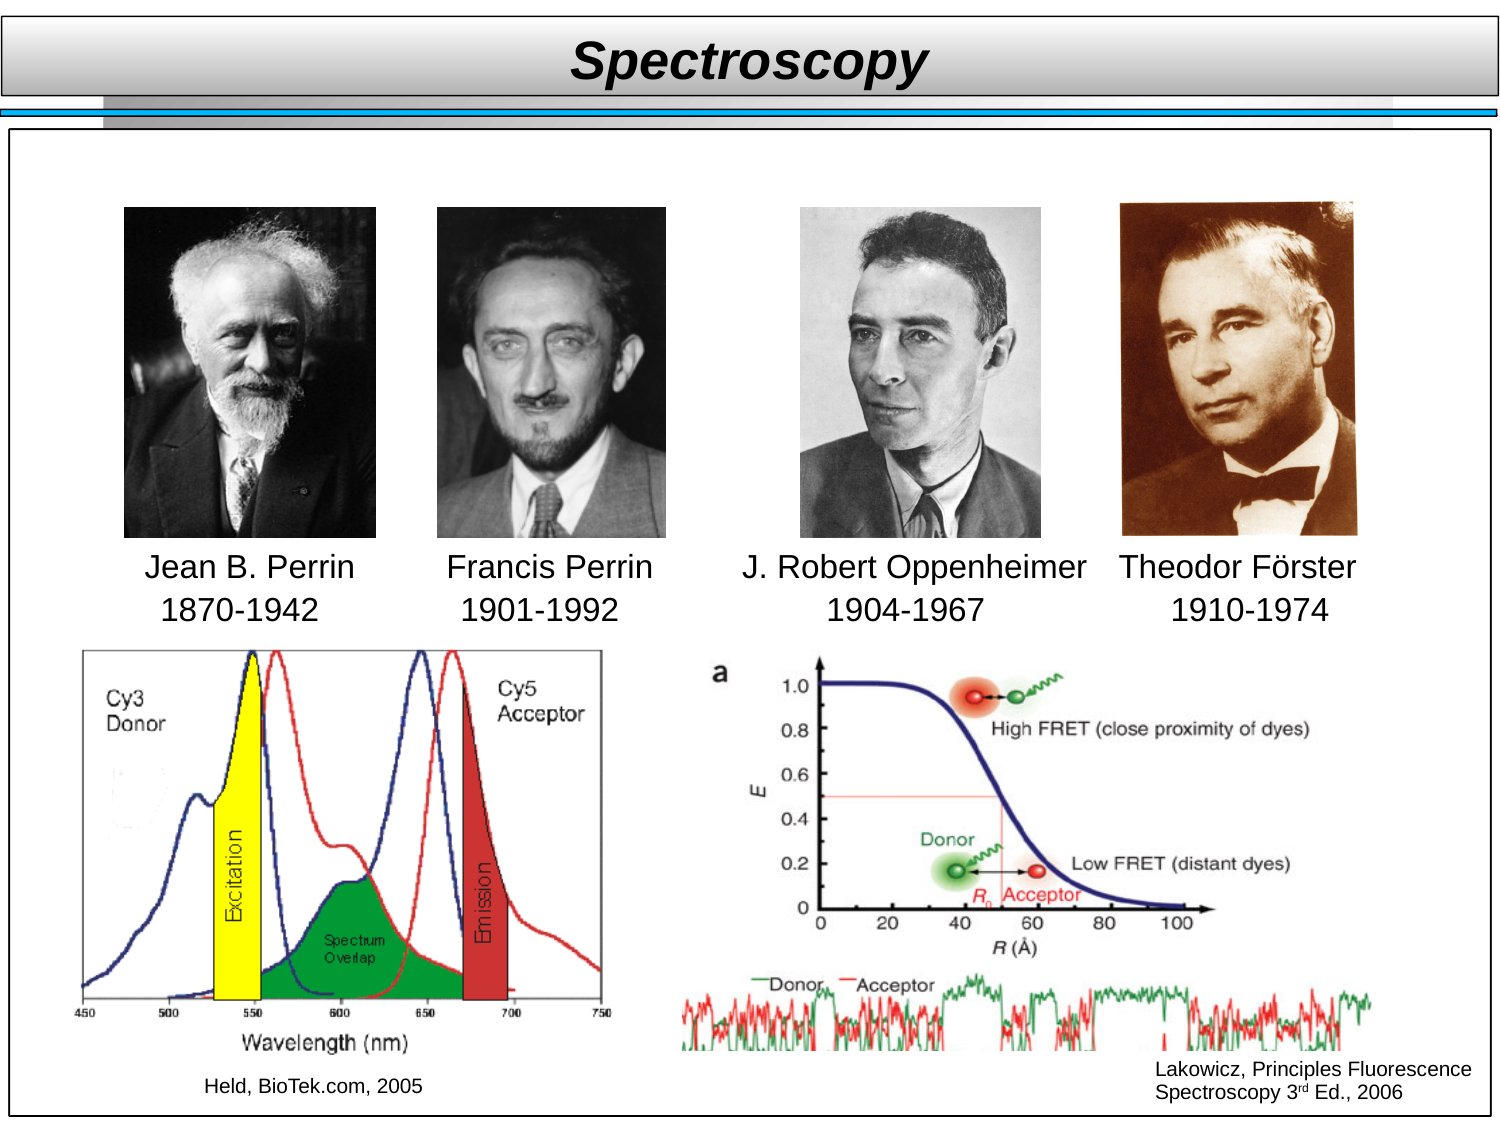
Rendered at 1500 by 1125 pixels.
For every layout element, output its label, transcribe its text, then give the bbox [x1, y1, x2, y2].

picture [800, 207, 1041, 537]
text_box [9, 129, 1491, 1116]
text_box Francis Perrin [412, 537, 688, 594]
text_box 1901-1992 [427, 580, 653, 636]
picture [682, 600, 1372, 1051]
picture [61, 642, 619, 1063]
text_box 1870-1942 [127, 594, 353, 636]
text_box J. Robert Oppenheimer [688, 537, 1143, 594]
text_box 1904-1967 [719, 580, 1093, 636]
picture [124, 207, 376, 537]
text_box Held, BioTek.com, 2005 [189, 1067, 540, 1125]
picture [437, 207, 666, 537]
text_box 1910-1974 [1137, 580, 1363, 636]
text_box Theodor Förster [1143, 537, 1376, 594]
text_box Lakowicz, Principles Fluorescence Spectroscopy 3rd Ed., 2006 [1140, 1050, 1490, 1113]
text_box Jean B. Perrin [112, 537, 388, 594]
picture [1100, 185, 1376, 537]
text_box [0, 109, 1497, 117]
text_box Spectroscopy [1, 16, 1499, 96]
